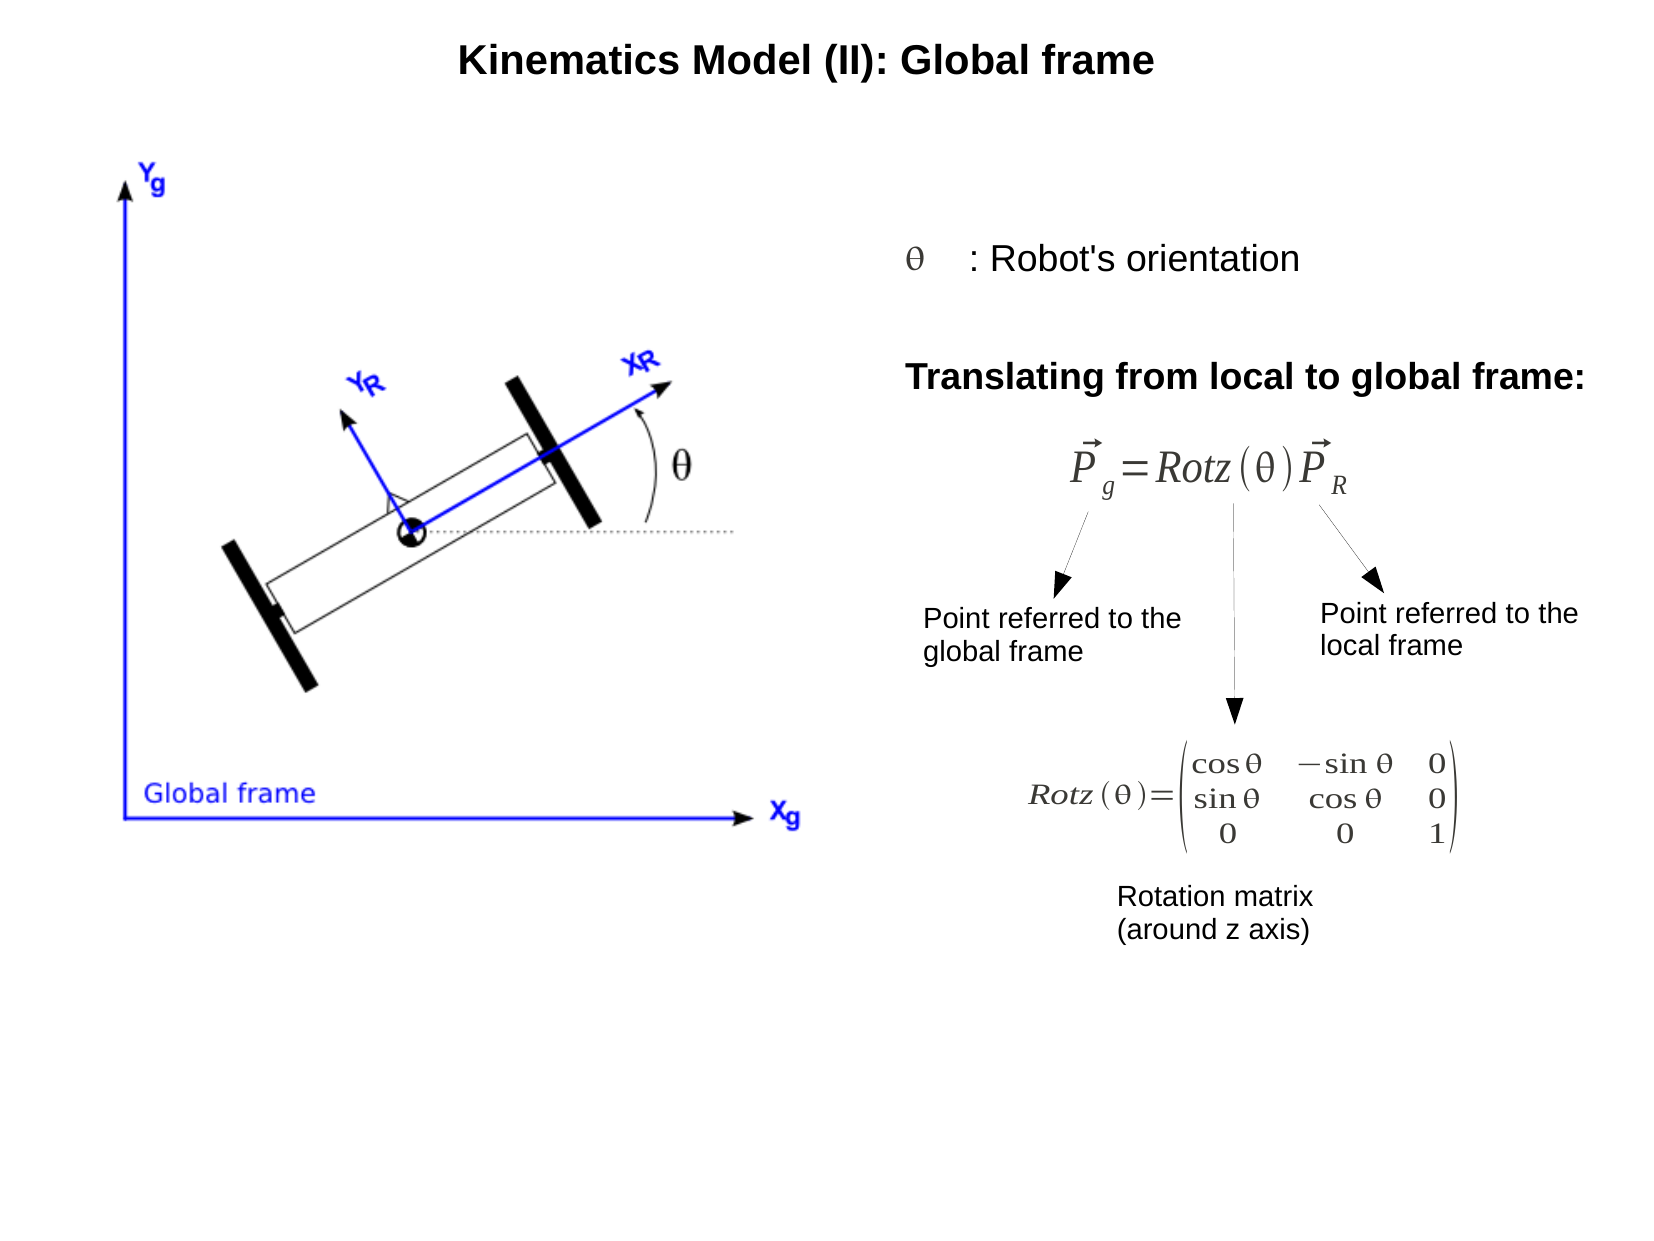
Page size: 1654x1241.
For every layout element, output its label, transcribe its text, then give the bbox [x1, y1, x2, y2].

chart [1056, 436, 1357, 501]
text_box Point referred to the local frame [1305, 589, 1595, 670]
chart [1016, 737, 1470, 855]
text_box Kinematics Model (II): Global frame [442, 29, 1171, 91]
text_box : Robot's orientation [954, 229, 1316, 287]
text_box Rotation matrix (around z axis) [1102, 872, 1330, 953]
chart [893, 238, 937, 279]
text_box Point referred to the global frame [908, 594, 1206, 676]
text_box Translating from local to global frame: [890, 348, 1603, 406]
picture [80, 144, 824, 848]
